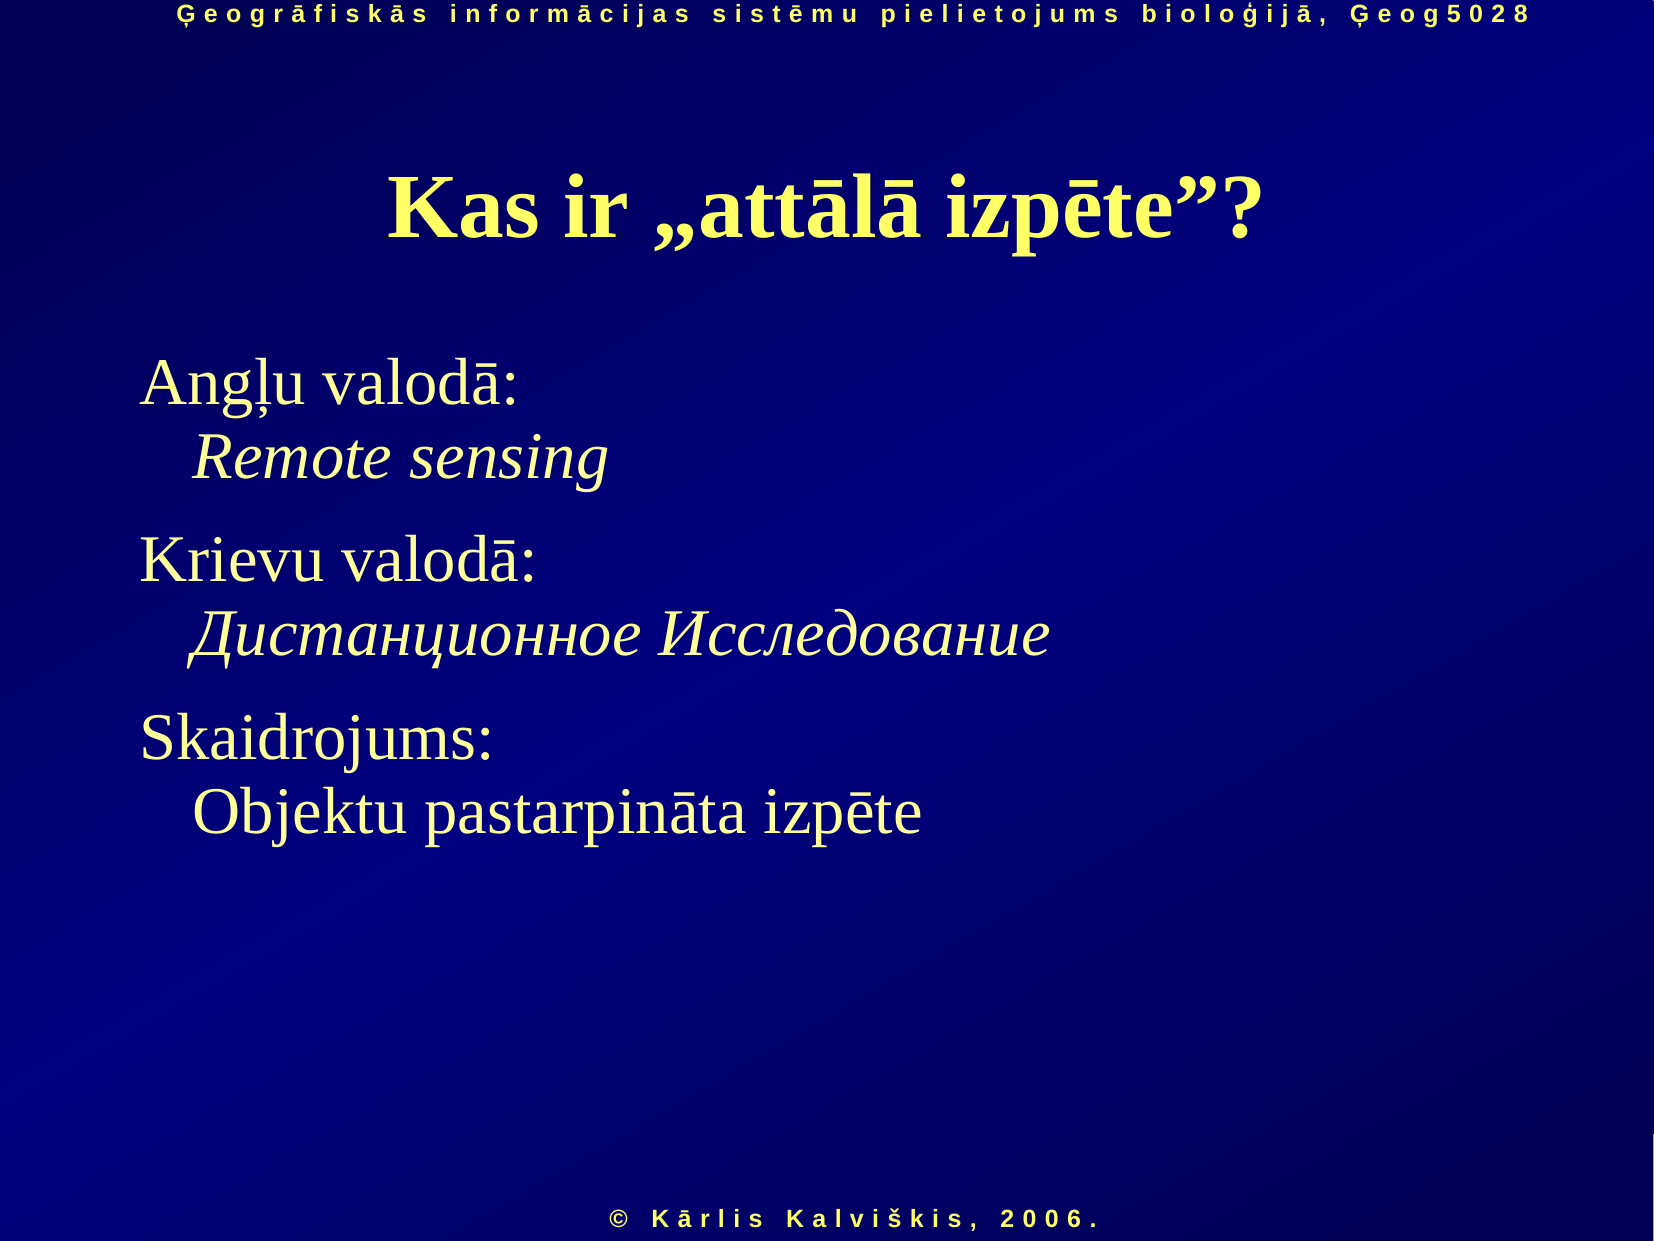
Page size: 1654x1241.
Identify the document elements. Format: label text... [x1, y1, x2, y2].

title Kas ir „attālā izpēte”? [121, 102, 1534, 311]
list Angļu valodā: Remote sensing Krievu valodā: Дистанционное Исследование Skaidrojums: Objektu pastarpināta izpēte [121, 344, 1534, 1127]
